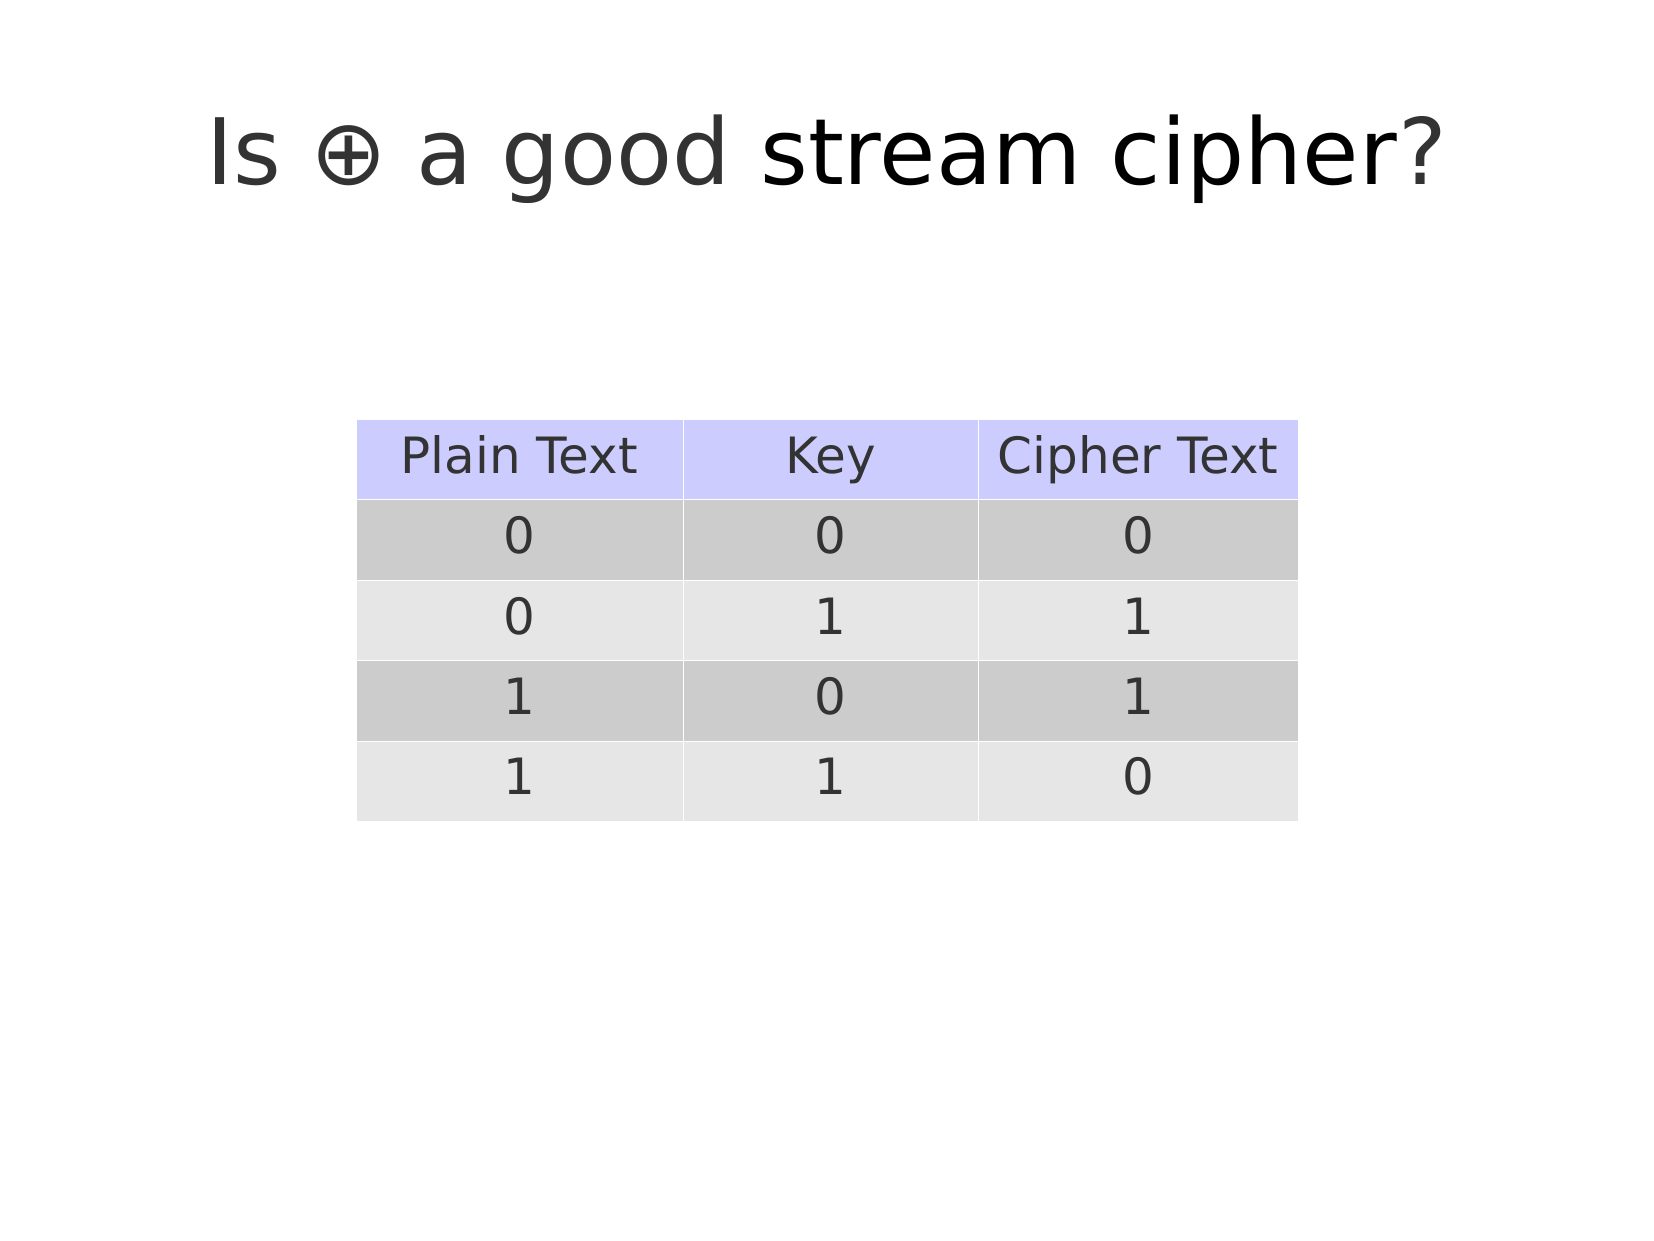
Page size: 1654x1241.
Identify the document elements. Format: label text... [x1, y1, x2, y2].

table_header Plain Text [357, 420, 683, 499]
table_cell 1 [684, 742, 978, 821]
table_cell 0 [979, 500, 1298, 580]
table_cell 0 [357, 500, 683, 580]
table_cell 1 [357, 742, 683, 821]
title Is ⊕ a good stream cipher? [82, 49, 1571, 257]
table_cell 0 [684, 661, 978, 741]
table_cell 0 [357, 581, 683, 660]
table_cell 1 [357, 661, 683, 741]
table_header Key [684, 420, 978, 499]
table_cell 1 [979, 661, 1298, 741]
table_cell 1 [979, 581, 1298, 660]
table_cell 1 [684, 581, 978, 660]
table_cell 0 [979, 742, 1298, 821]
table_header Cipher Text [979, 420, 1298, 499]
table_cell 0 [684, 500, 978, 580]
